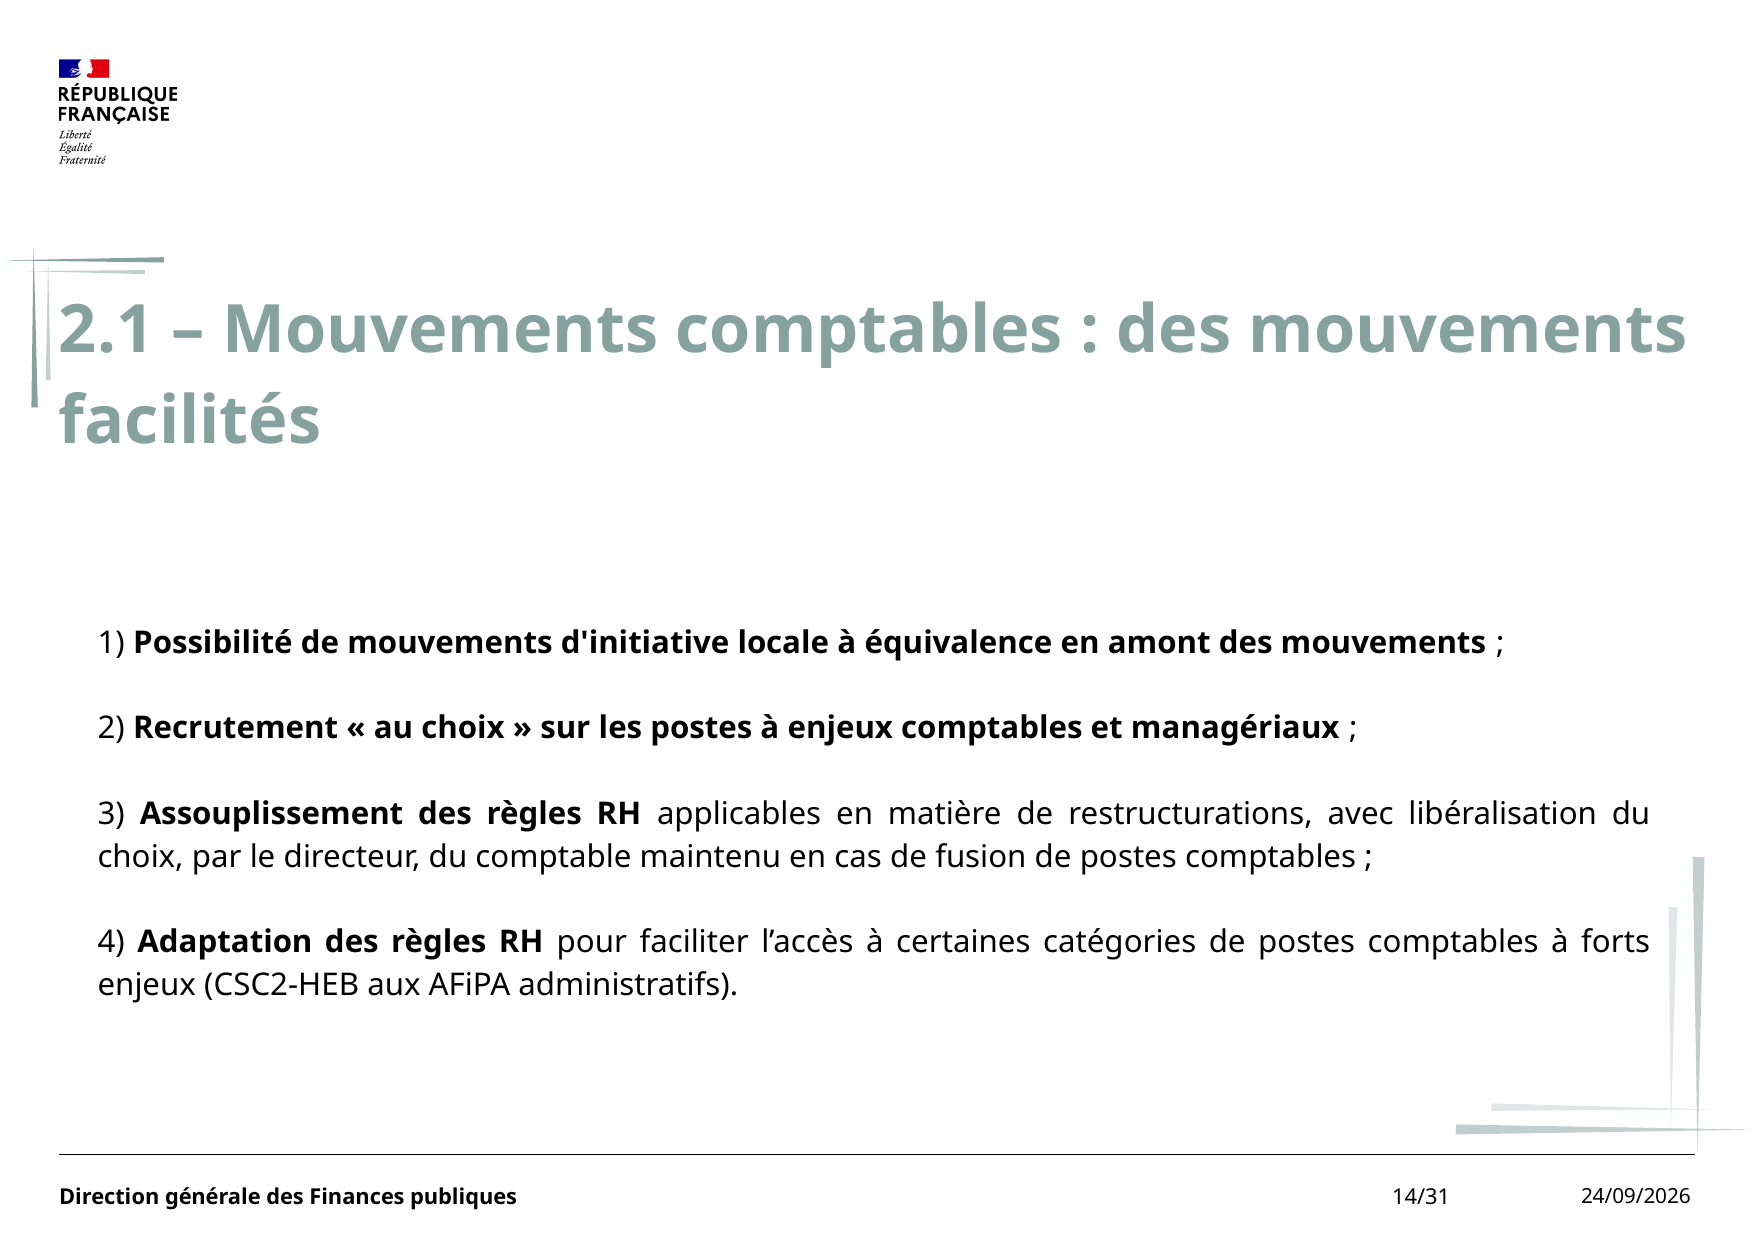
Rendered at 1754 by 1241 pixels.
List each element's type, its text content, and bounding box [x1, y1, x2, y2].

list 2.1 – Mouvements comptables : des mouvements facilités [59, 281, 1697, 1241]
text_box 1) Possibilité de mouvements d'initiative locale à équivalence en amont des mouvements ; 2) Recrutement « au choix » sur les postes à enjeux comptables et managériaux ; 3) Assouplissement des règles RH applicables en matière de restructurations, avec libéralisation du choix, par le directeur, du comptable maintenu en cas de fusion de postes comptables ; 4) Adaptation des règles RH pour faciliter l’accès à certaines catégories de postes comptables à forts enjeux (CSC2-HEB aux AFiPA administratifs). [47, 612, 1667, 1159]
picture [59, 59, 178, 164]
